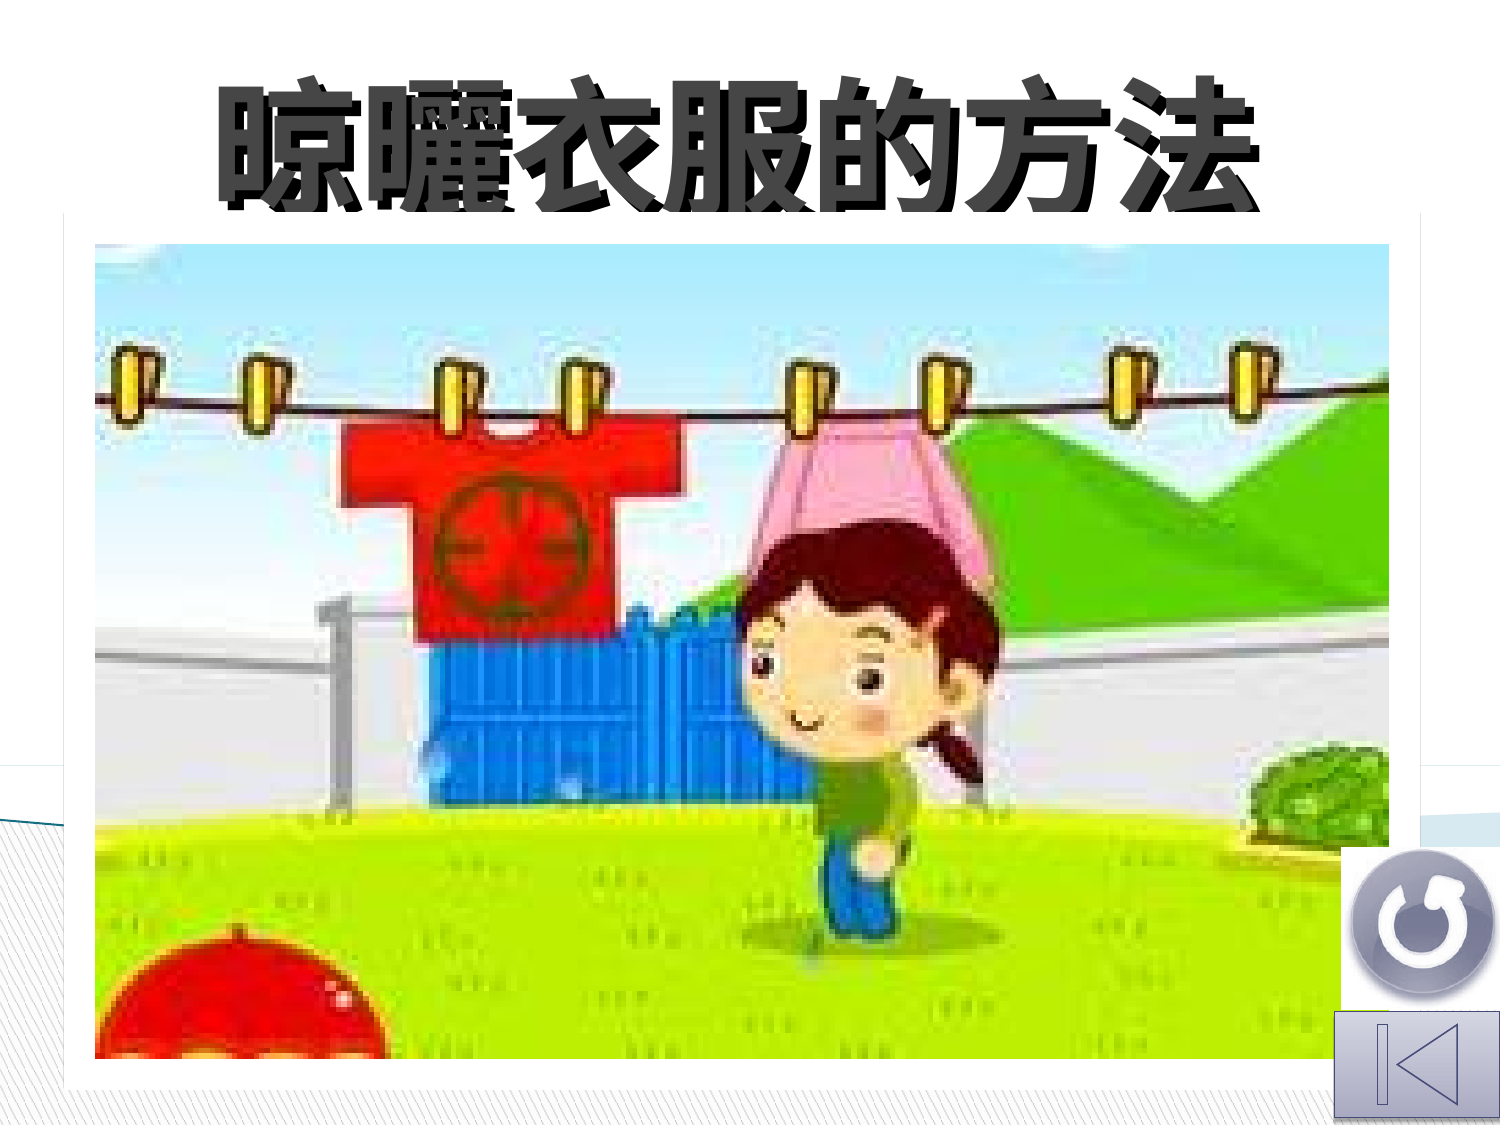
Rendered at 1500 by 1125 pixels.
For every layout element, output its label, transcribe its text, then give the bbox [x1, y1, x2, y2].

title 晾曬衣服的方法 [194, 0, 1306, 212]
text_box [1334, 1011, 1500, 1118]
picture [95, 243, 1500, 1059]
